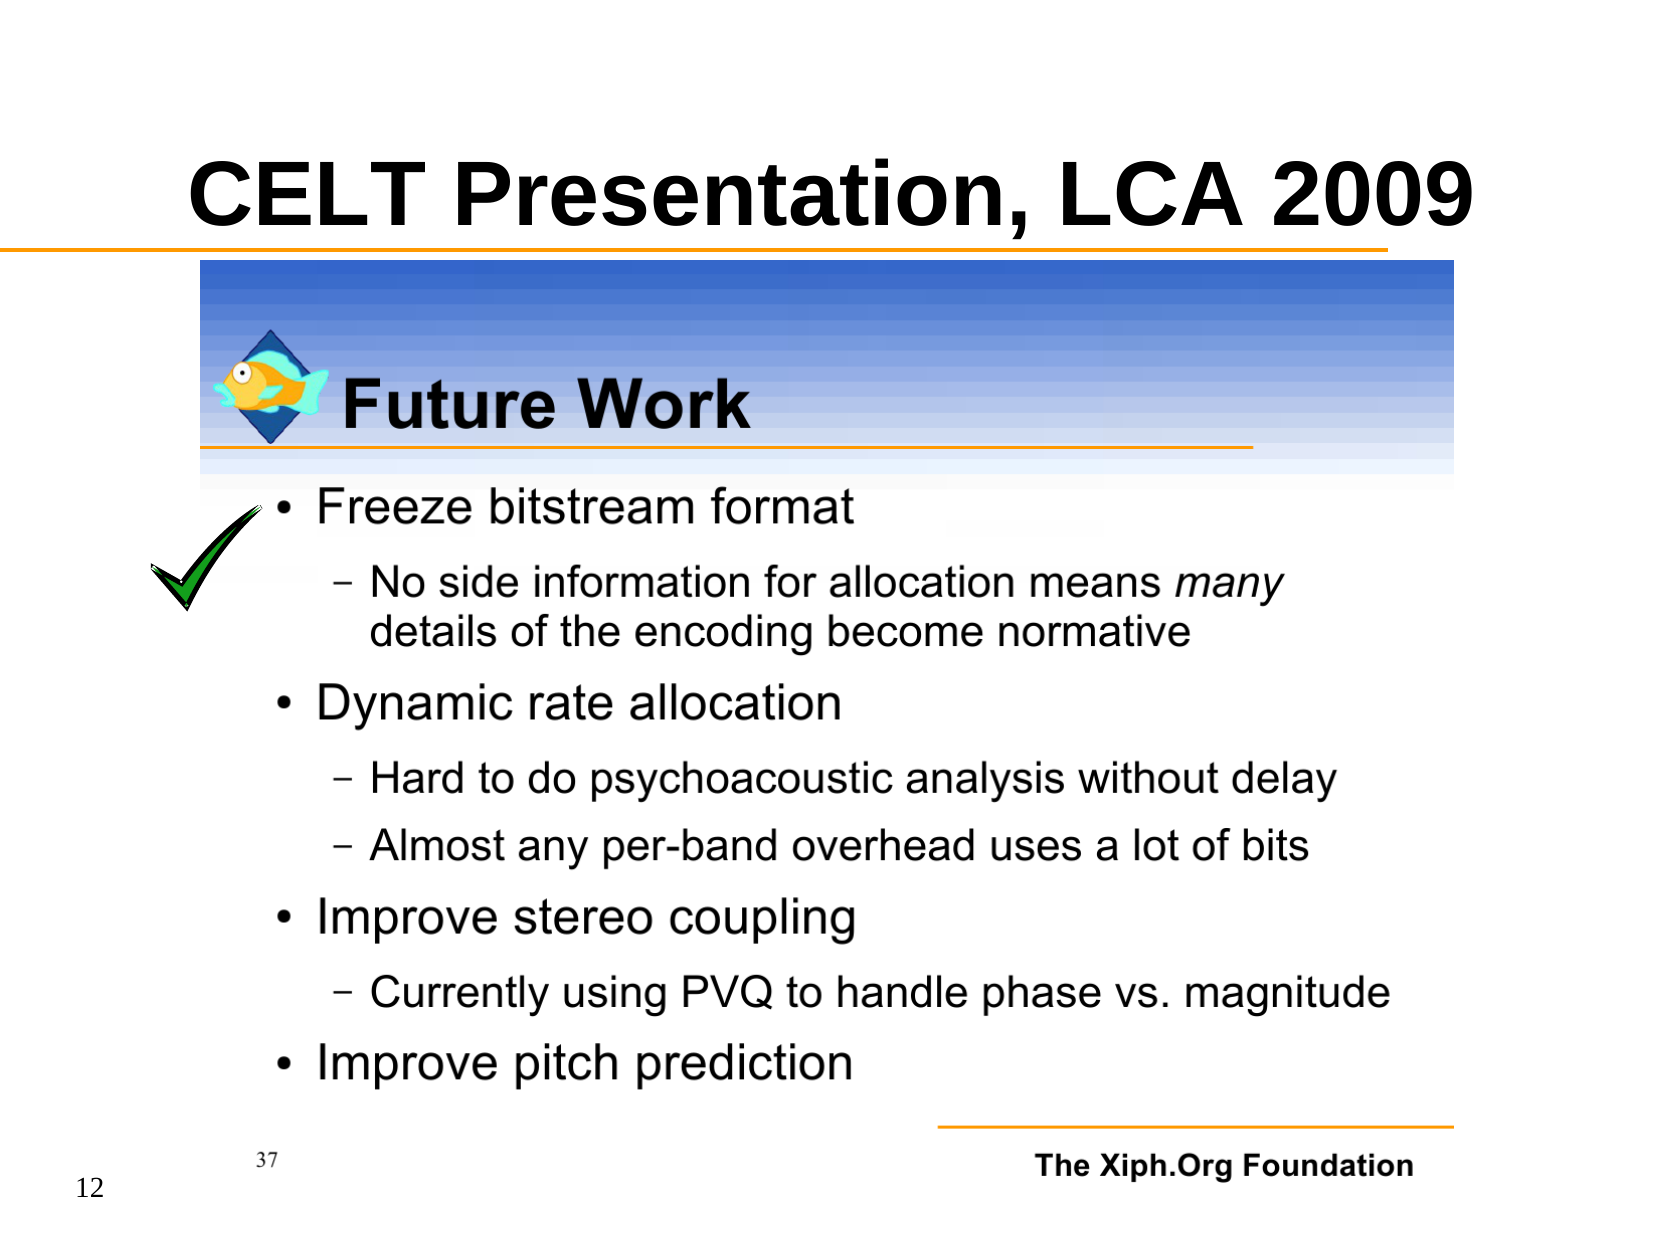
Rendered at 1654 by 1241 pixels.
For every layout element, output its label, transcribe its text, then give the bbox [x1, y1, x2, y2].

picture [150, 260, 1454, 1198]
title CELT Presentation, LCA 2009 [187, 37, 1571, 245]
